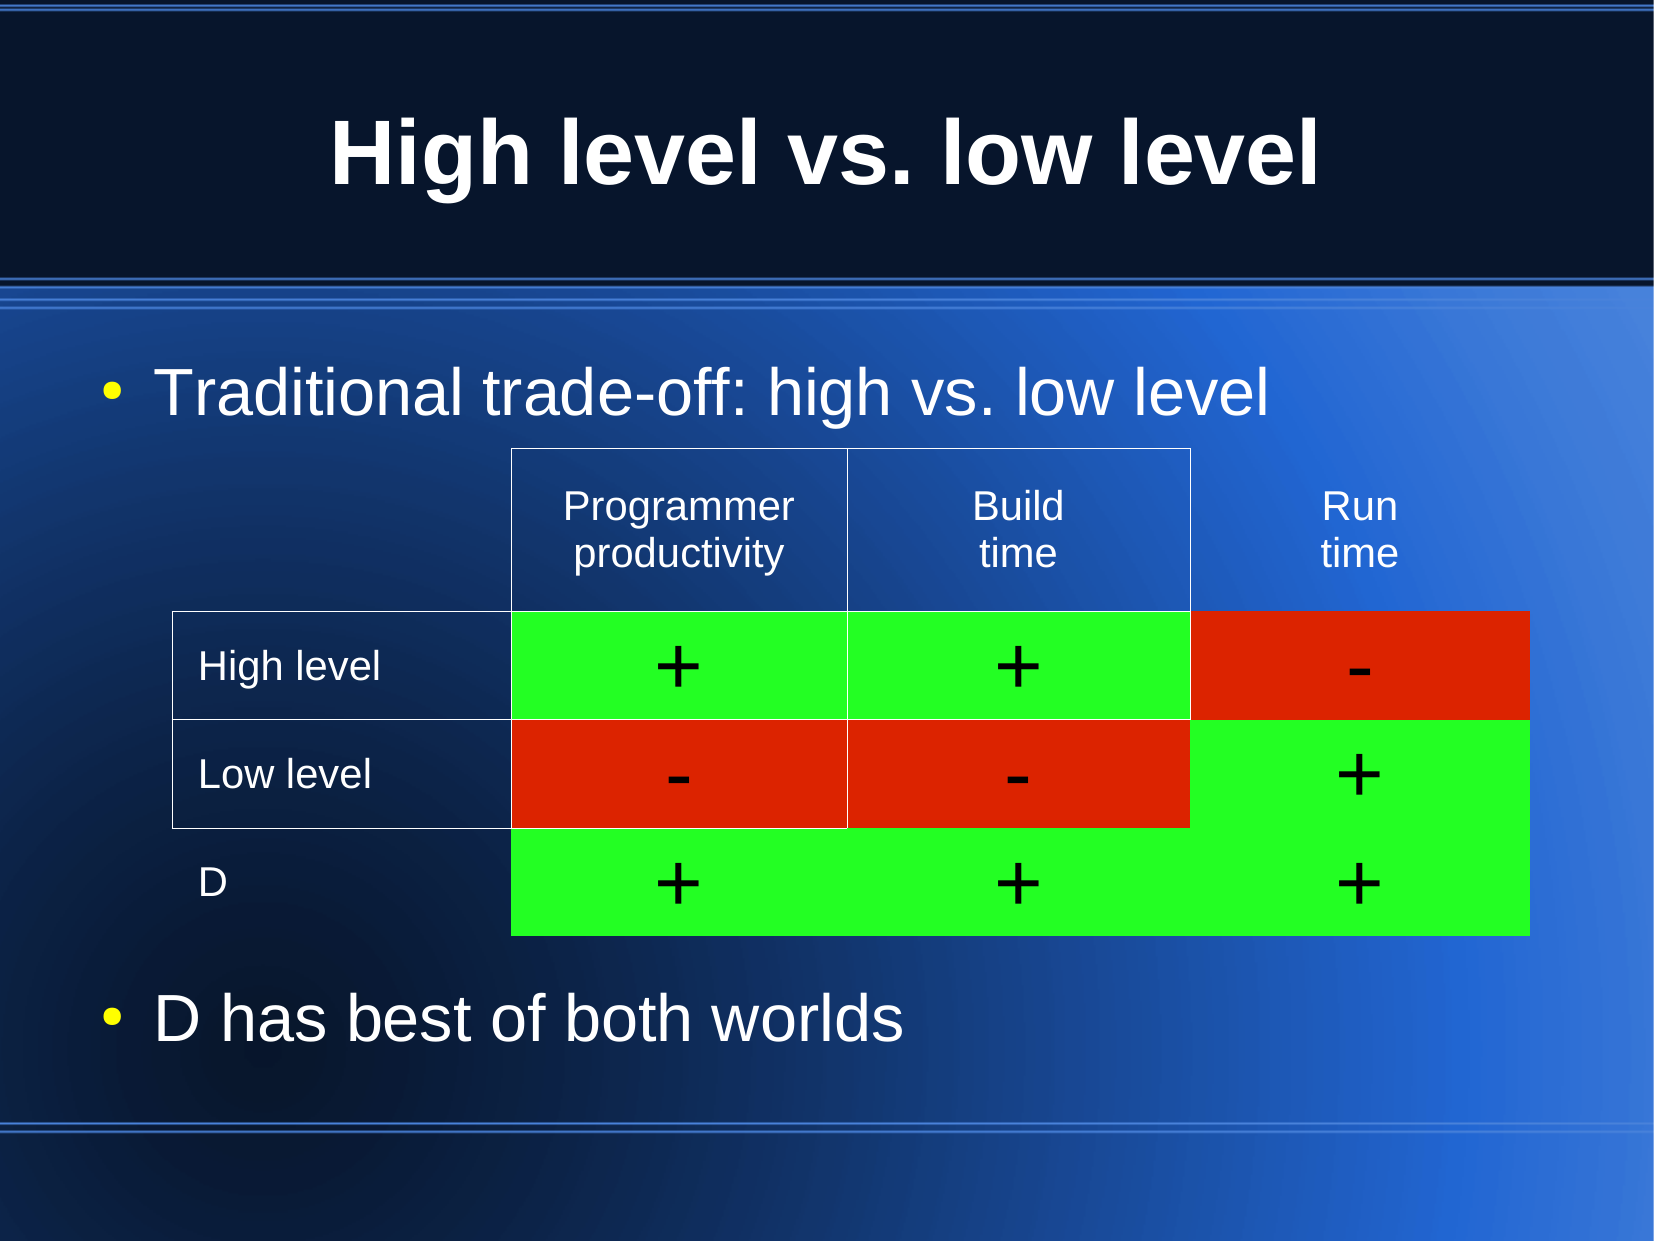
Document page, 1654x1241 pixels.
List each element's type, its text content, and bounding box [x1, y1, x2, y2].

table_header Run time [1191, 448, 1530, 611]
table_header [172, 448, 511, 611]
table_cell + [512, 612, 847, 719]
table_header Build time [848, 449, 1190, 611]
title High level vs. low level [82, 49, 1571, 257]
table_cell + [847, 828, 1190, 936]
list Traditional trade-off: high vs. low level D has best of both worlds [82, 355, 1571, 1058]
picture [0, 0, 1654, 1241]
table_cell + [511, 829, 847, 936]
table_cell + [1190, 720, 1530, 828]
table_cell High level [173, 612, 511, 719]
table_cell D [172, 829, 511, 936]
table_cell + [848, 612, 1190, 719]
table_cell - [512, 720, 847, 828]
table_cell - [848, 720, 1190, 828]
table_cell + [1190, 828, 1530, 936]
table_cell Low level [173, 720, 511, 828]
table_cell - [1191, 611, 1530, 720]
table_header Programmer productivity [512, 449, 847, 611]
